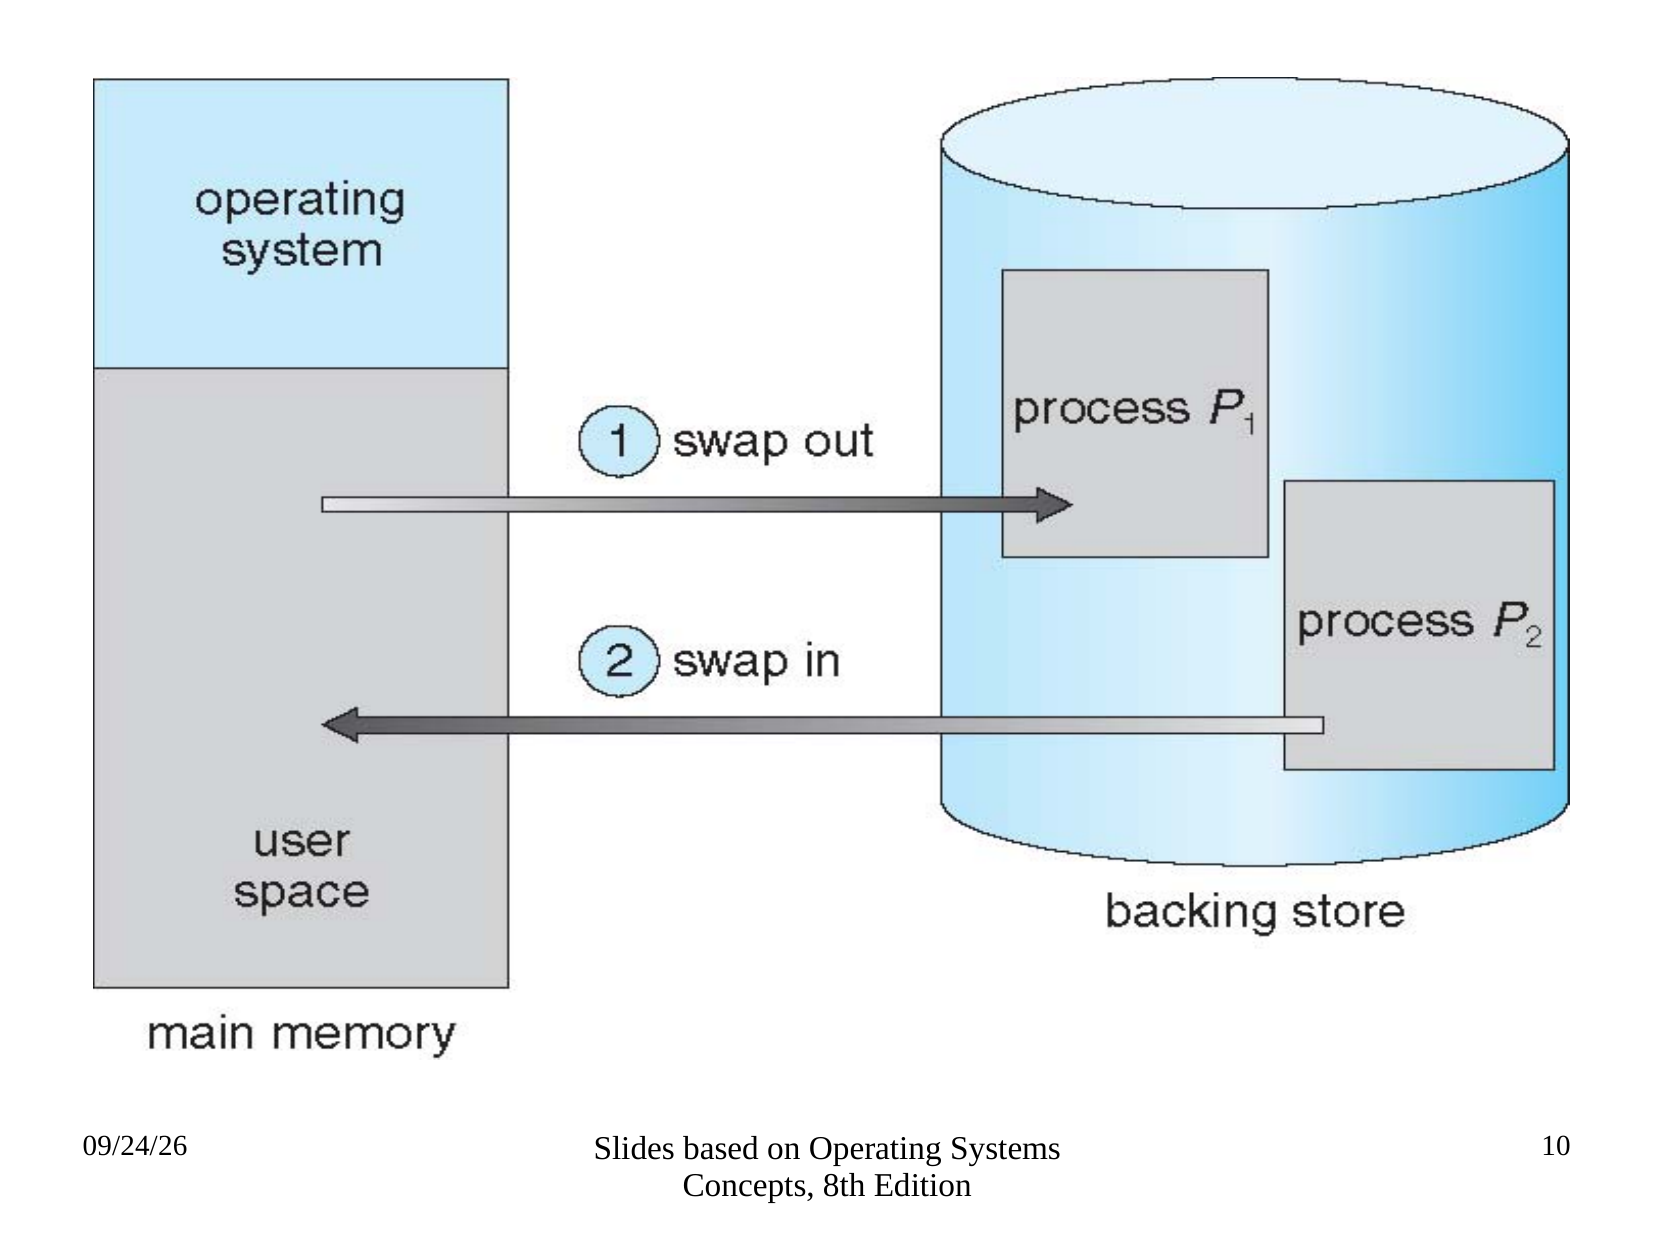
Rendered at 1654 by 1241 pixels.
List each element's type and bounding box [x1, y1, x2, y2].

picture [93, 77, 1570, 1060]
